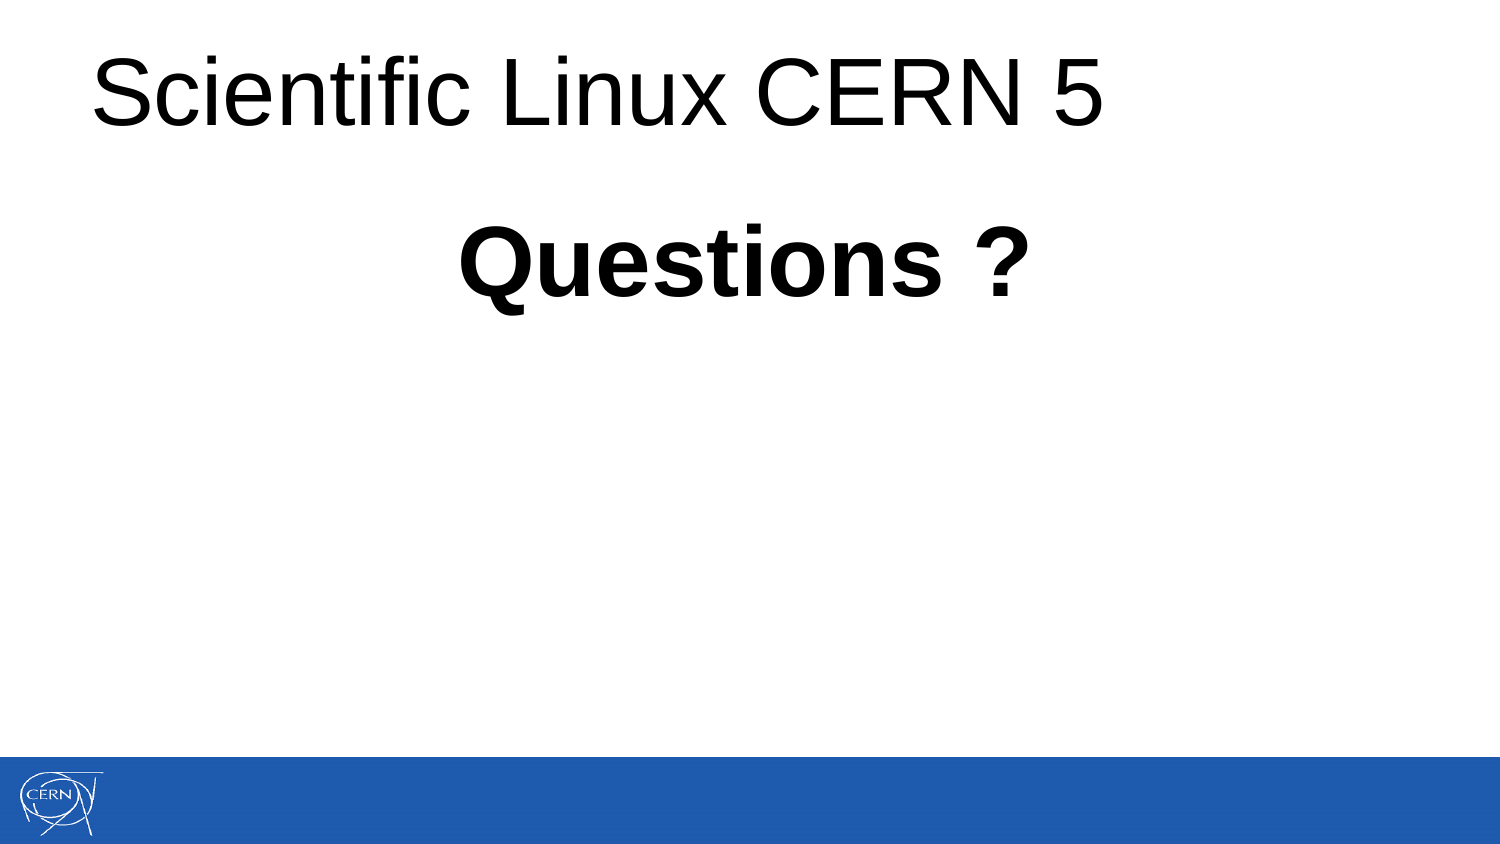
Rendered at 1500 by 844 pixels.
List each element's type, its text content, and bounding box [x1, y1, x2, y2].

picture [0, 757, 1500, 844]
subtitle Questions ? [75, 28, 1425, 565]
